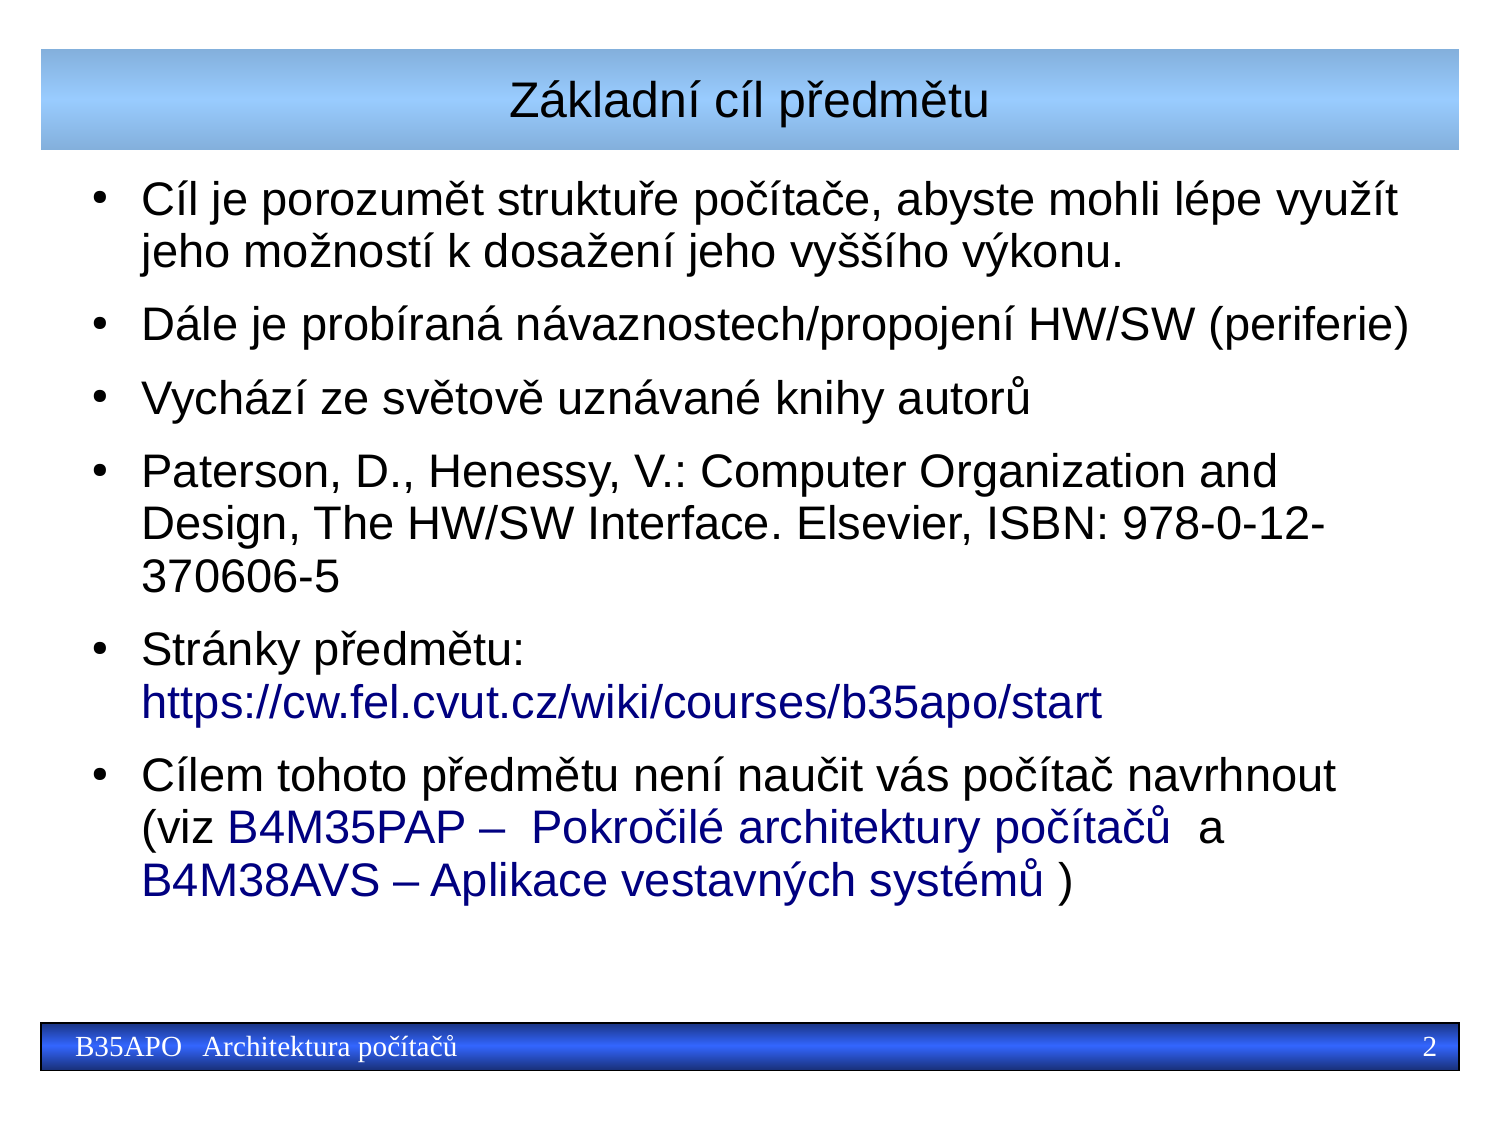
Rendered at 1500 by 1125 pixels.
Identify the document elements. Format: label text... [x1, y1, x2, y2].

title Základní cíl předmětu [41, 49, 1459, 150]
list Cíl je porozumět struktuře počítače, abyste mohli lépe využít jeho možností k dosažení jeho vyššího výkonu. Dále je probíraná návaznostech/propojení HW/SW (periferie) Vychází ze světově uznávané knihy autorů Paterson, D., Henessy, V.: Computer Organization and Design, The HW/SW Interface. Elsevier, ISBN: 978-0-12-370606-5 Stránky předmětu: https://cw.fel.cvut.cz/wiki/courses/b35apo/start Cílem tohoto předmětu není naučit vás počítač navrhnout (viz B4M35PAP – Pokročilé architektury počítačů a B4M38AVS – Aplikace vestavných systémů ) [75, 172, 1426, 916]
